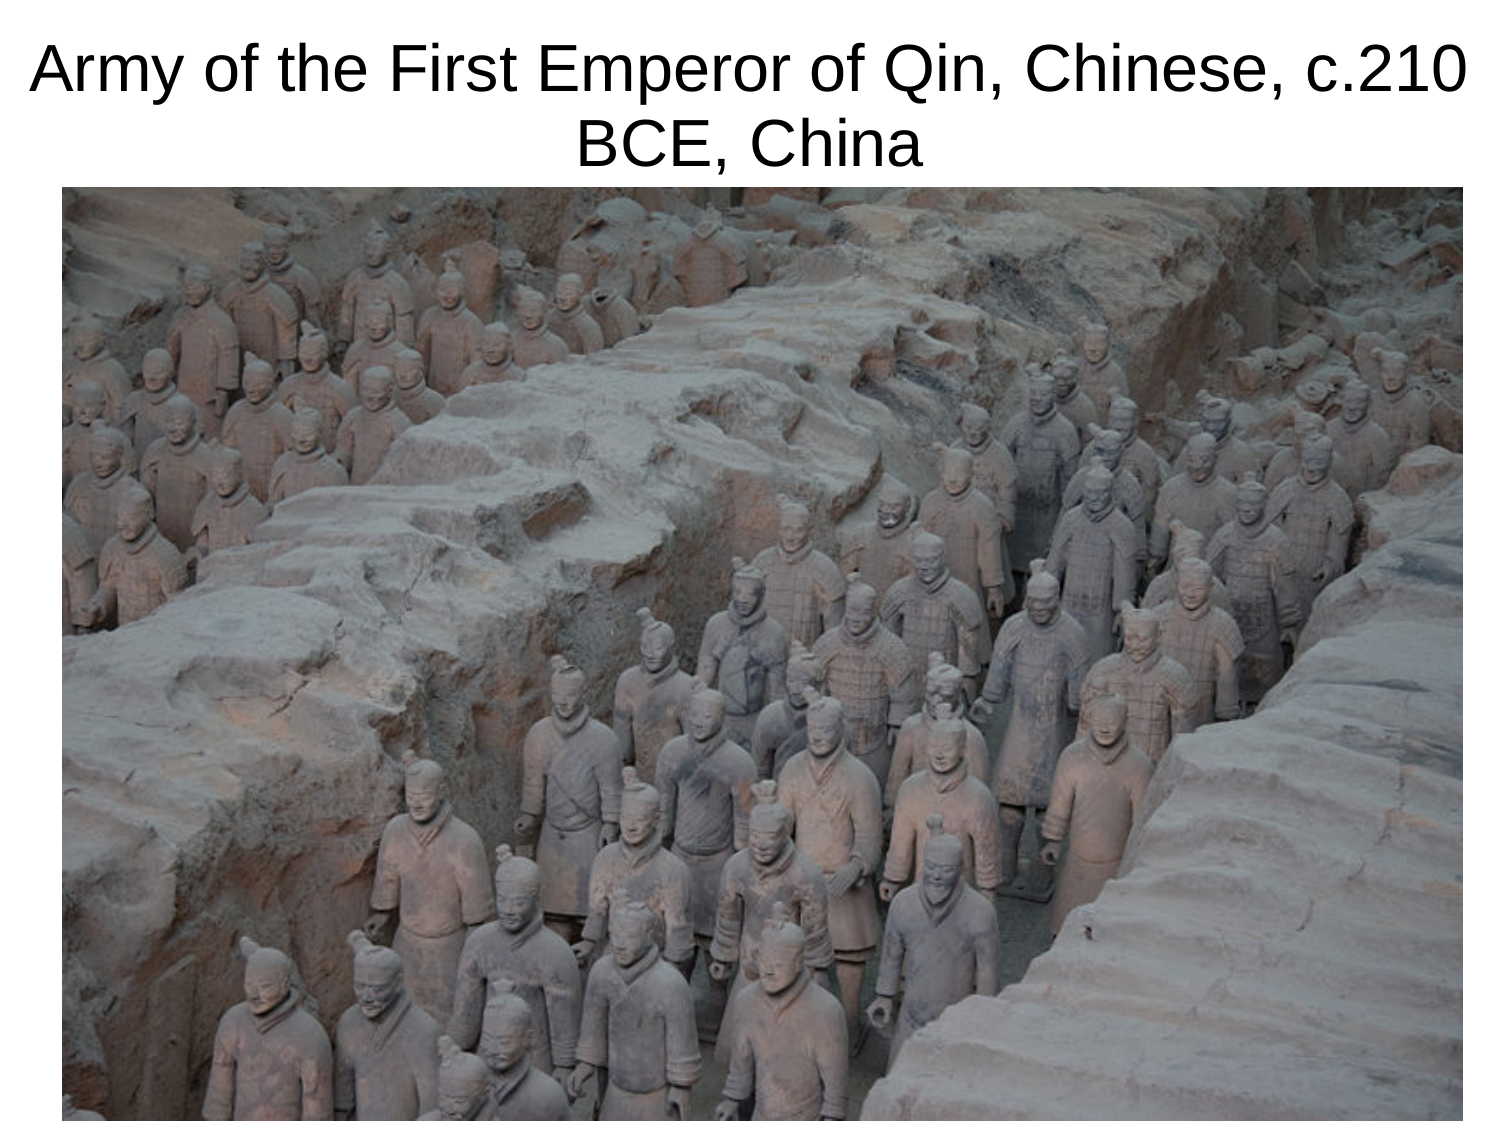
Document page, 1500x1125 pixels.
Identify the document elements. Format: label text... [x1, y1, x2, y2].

title Army of the First Emperor of Qin, Chinese, c.210 BCE, China [0, 12, 1500, 201]
picture [62, 187, 1463, 1121]
